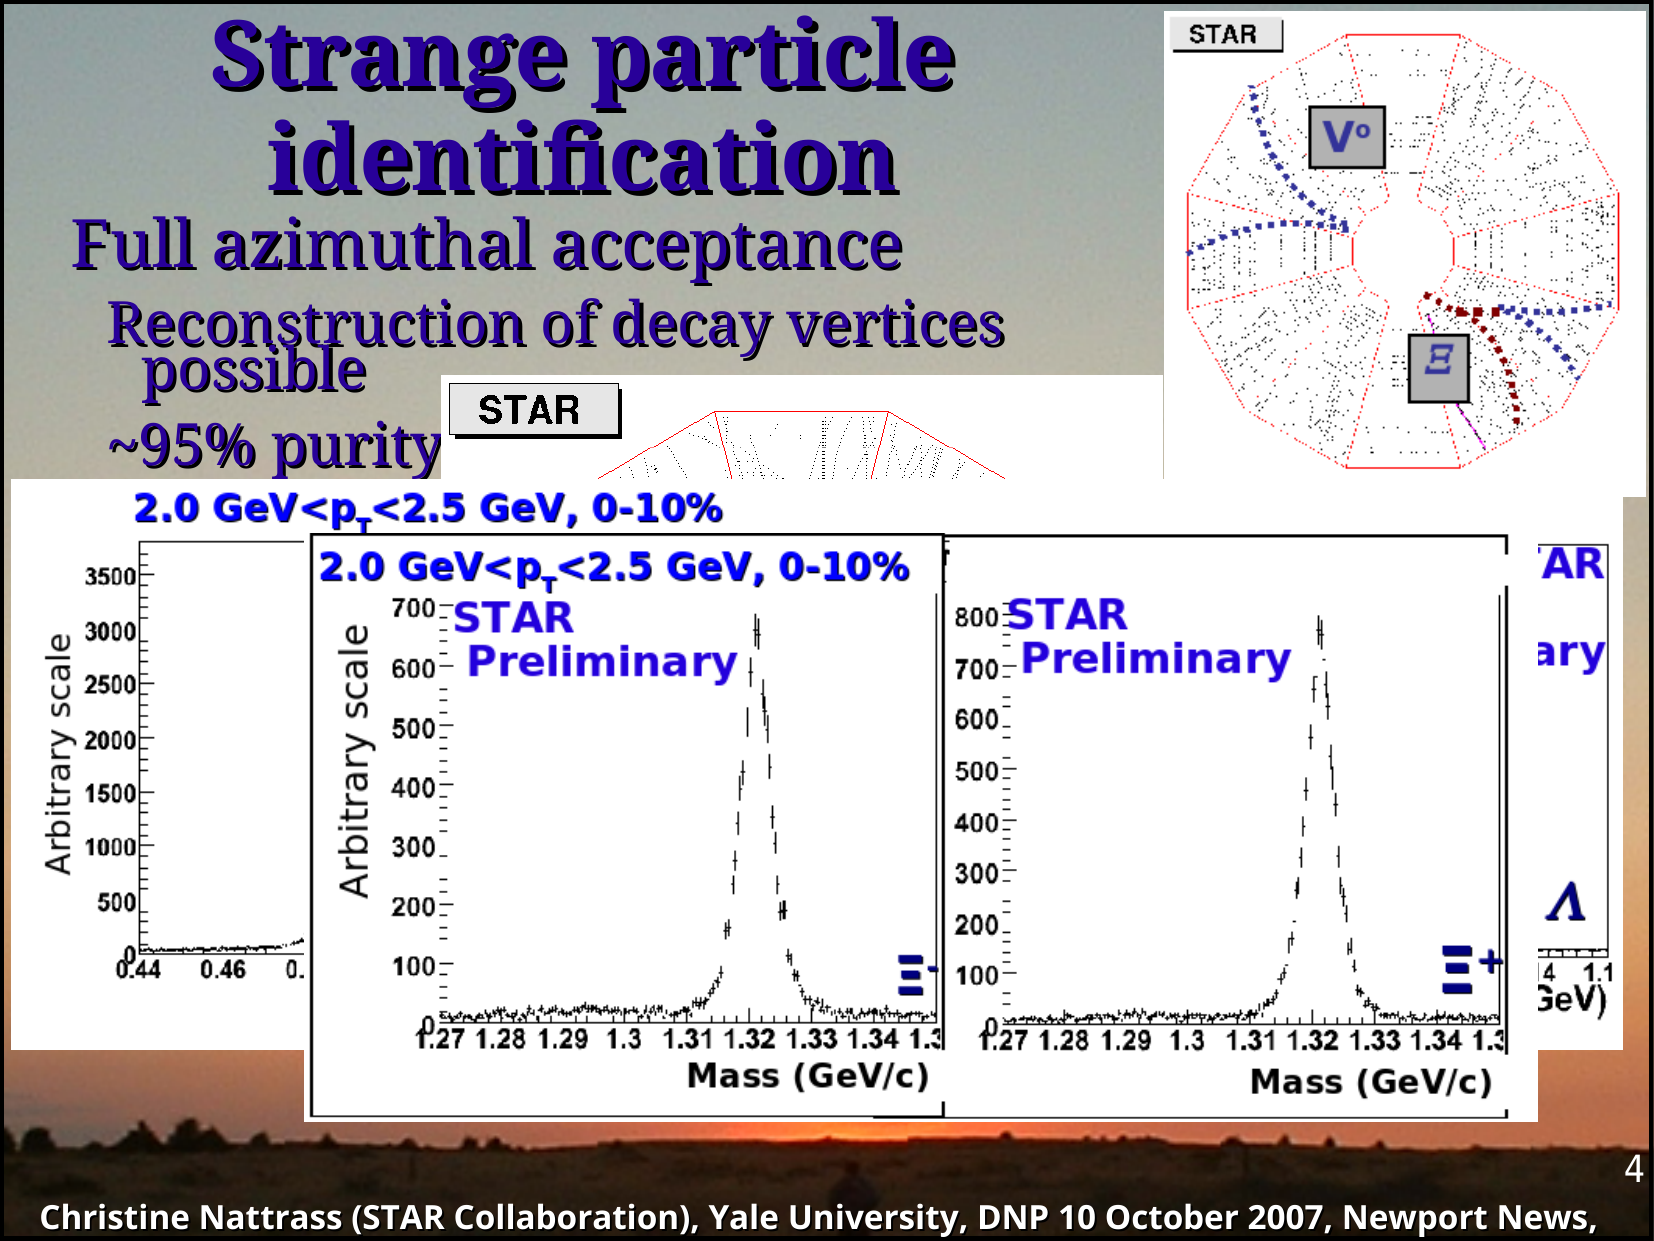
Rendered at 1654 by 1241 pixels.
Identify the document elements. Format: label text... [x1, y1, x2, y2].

picture [4, 4, 1649, 1236]
title Strange particle identification [5, 15, 1161, 200]
list Full azimuthal acceptance Reconstruction of decay vertices possible ~95% purity in Cu+Cu high pT [35, 224, 1163, 479]
picture [1426, 1217, 1431, 1225]
